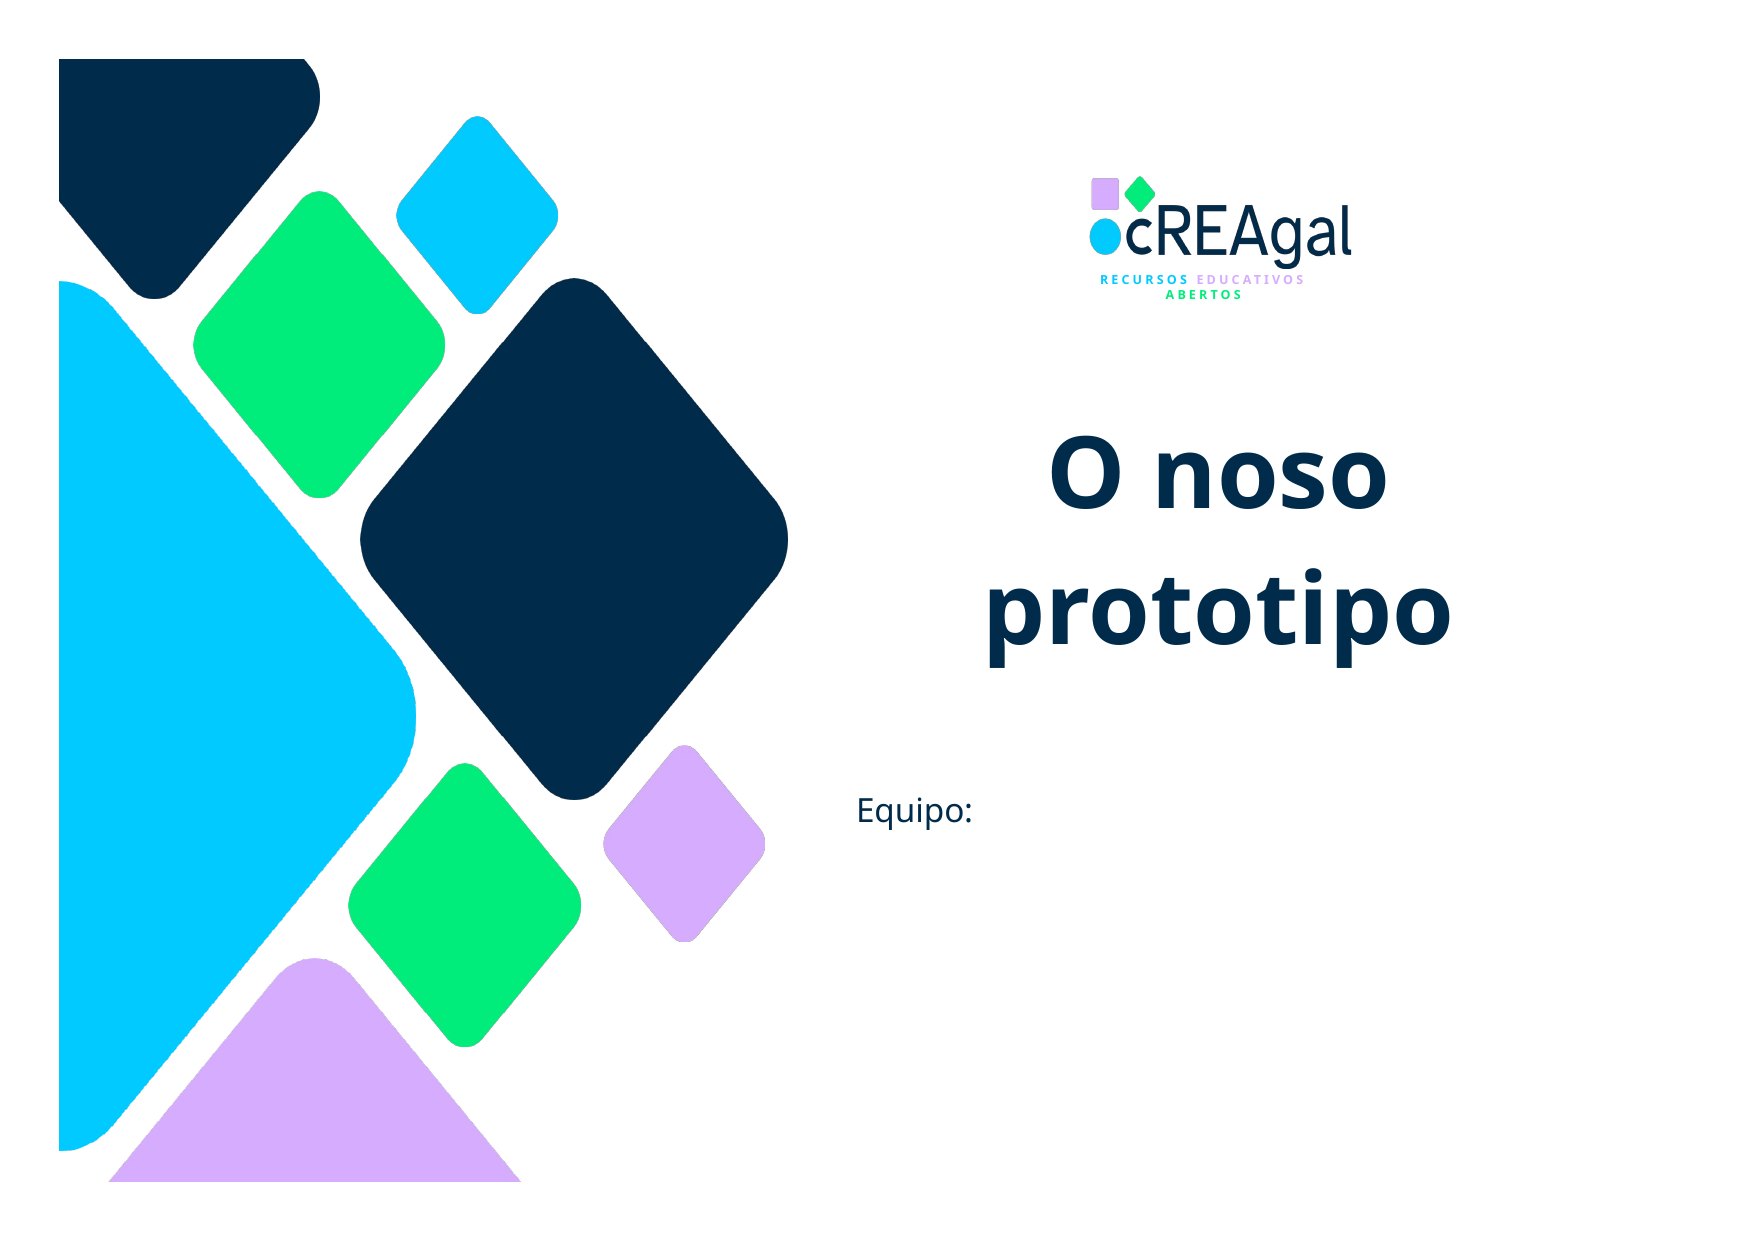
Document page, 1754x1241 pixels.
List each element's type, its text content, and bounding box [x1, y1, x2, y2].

title O noso prototipo [856, 368, 1581, 706]
picture [59, 59, 788, 1182]
list Equipo: [856, 706, 1581, 914]
picture [1089, 176, 1352, 269]
picture [481, 116, 558, 208]
